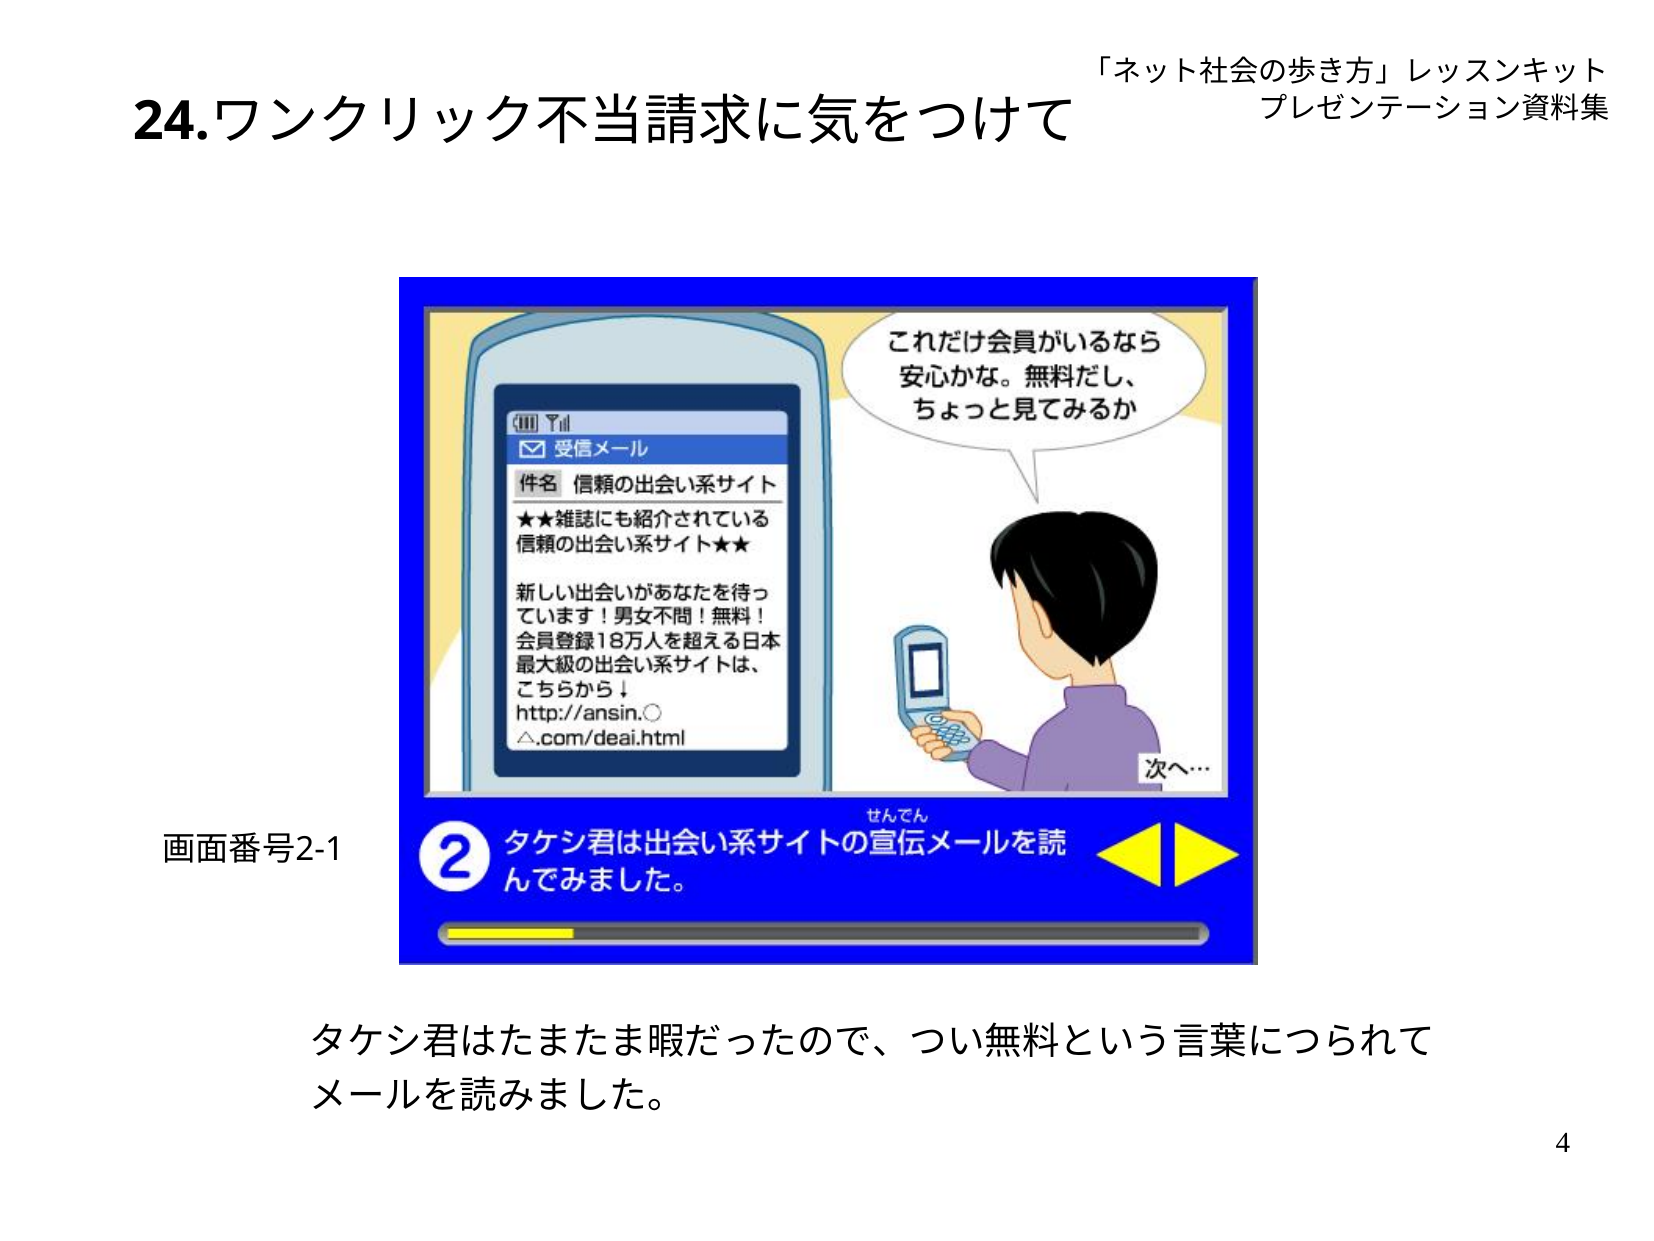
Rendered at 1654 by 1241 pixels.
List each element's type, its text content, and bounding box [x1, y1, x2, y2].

text_box 24.ワンクリック不当請求に気をつけて [118, 88, 1270, 158]
picture [399, 277, 1258, 965]
text_box タケシ君はたまたま暇だったので、つい無料という言葉につられてメールを読みました。 [295, 1003, 1477, 1128]
text_box 「ネット社会の歩き方」レッスンキット プレゼンテーション資料集 [1062, 44, 1625, 134]
text_box 画面番号2-1 [147, 826, 384, 875]
